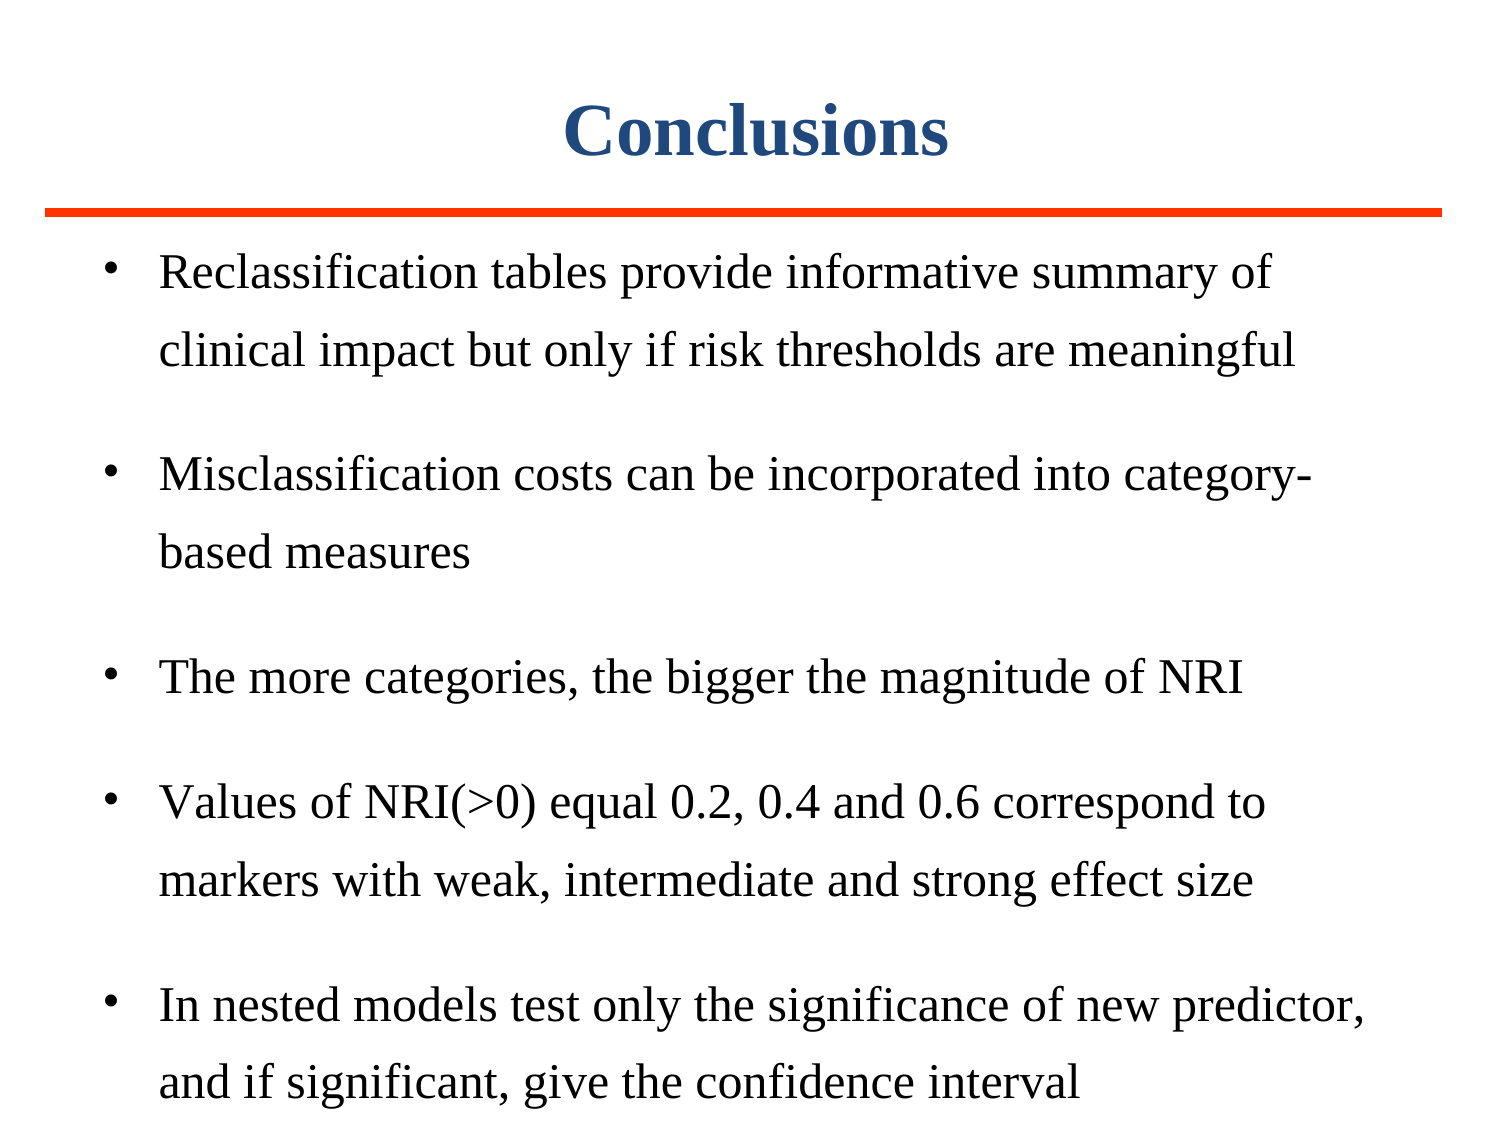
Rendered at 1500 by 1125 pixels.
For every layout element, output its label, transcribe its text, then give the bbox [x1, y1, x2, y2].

text_box Conclusions [99, 37, 1413, 208]
text_box Reclassification tables provide informative summary of clinical impact but only if risk thresholds are meaningful Misclassification costs can be incorporated into category-based measures The more categories, the bigger the magnitude of NRI Values of NRI(>0) equal 0.2, 0.4 and 0.6 correspond to markers with weak, intermediate and strong effect size In nested models test only the significance of new predictor, and if significant, give the confidence interval [87, 217, 1413, 1075]
